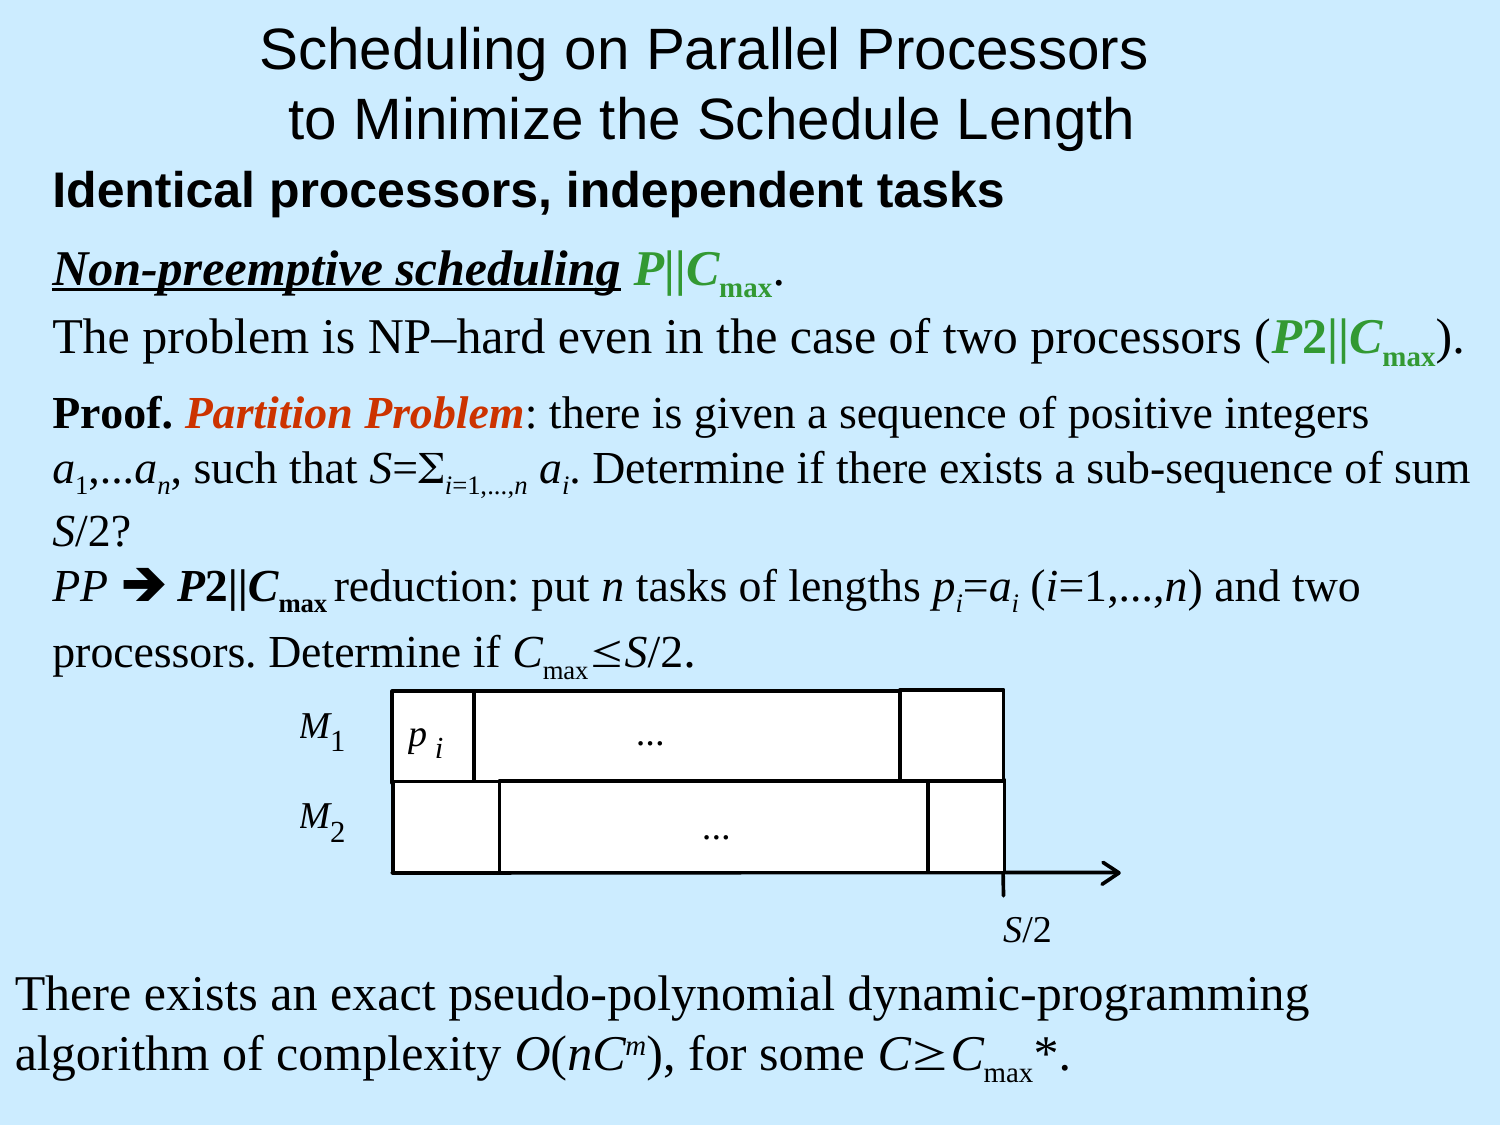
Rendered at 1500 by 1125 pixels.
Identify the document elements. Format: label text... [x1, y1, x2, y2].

text_box Non-preemptive scheduling P||Cmax. The problem is NP–hard even in the case of two processors (P2||Cmax). [37, 227, 1500, 374]
chart [300, 687, 1126, 952]
text_box Identical processors, independent tasks [37, 149, 1500, 226]
title Scheduling on Parallel Processors to Minimize the Schedule Length [0, 0, 1463, 175]
text_box There exists an exact pseudo-polynomial dynamic-programming algorithm of complexity O(nCm), for some CCmax*. [0, 952, 1500, 1097]
text_box Proof. Partition Problem: there is given a sequence of positive integers a1,...an, such that S=i=1,...,n ai. Determine if there exists a sub-sequence of sum S/2? PP  P2||Cmax reduction: put n tasks of lengths pi=ai (i=1,...,n) and two processors. Determine if CmaxS/2. [37, 374, 1500, 693]
